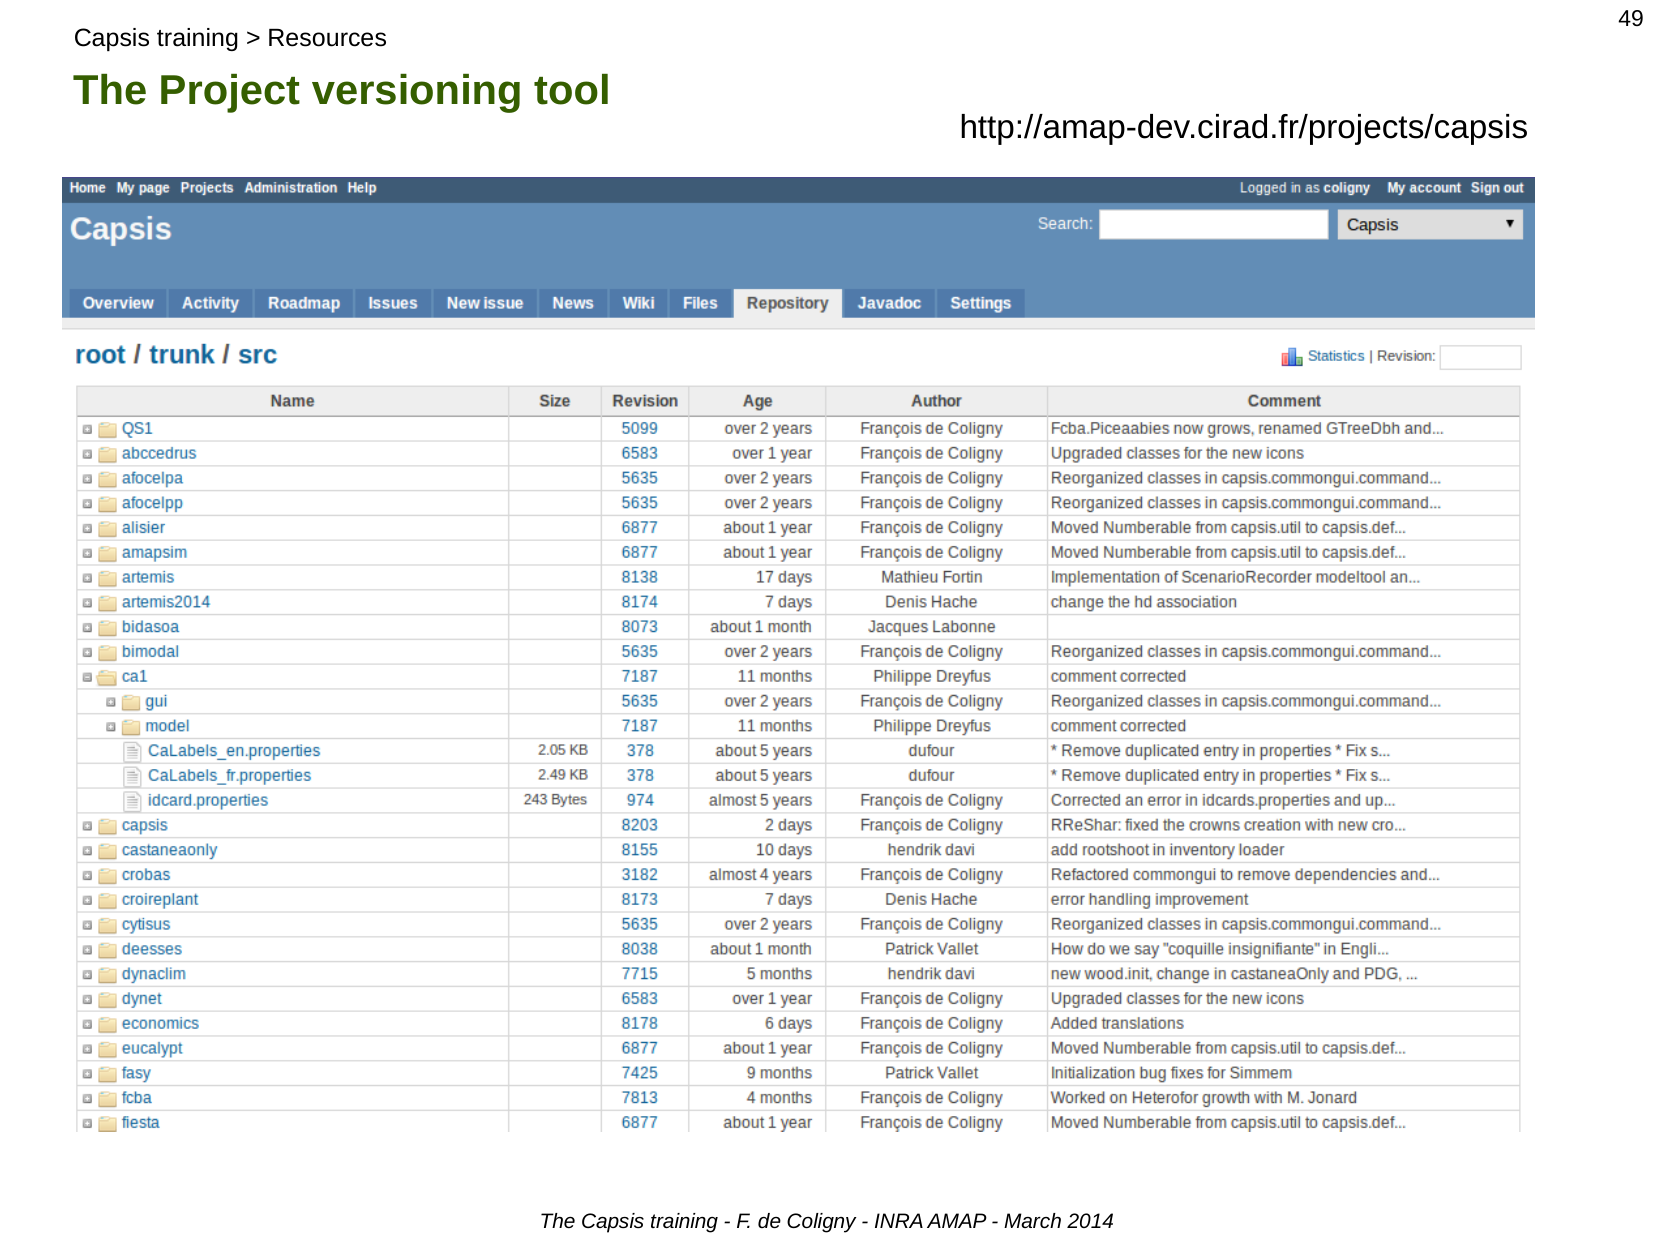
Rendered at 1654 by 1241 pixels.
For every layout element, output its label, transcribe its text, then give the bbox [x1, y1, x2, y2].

text_box The Project versioning tool [58, 59, 1151, 122]
text_box The Capsis training - F. de Coligny - INRA AMAP - March 2014 [0, 1201, 1654, 1241]
text_box Capsis training > Resources [59, 16, 1004, 60]
text_box http://amap-dev.cirad.fr/projects/capsis [944, 101, 1621, 154]
picture [62, 177, 1535, 1132]
